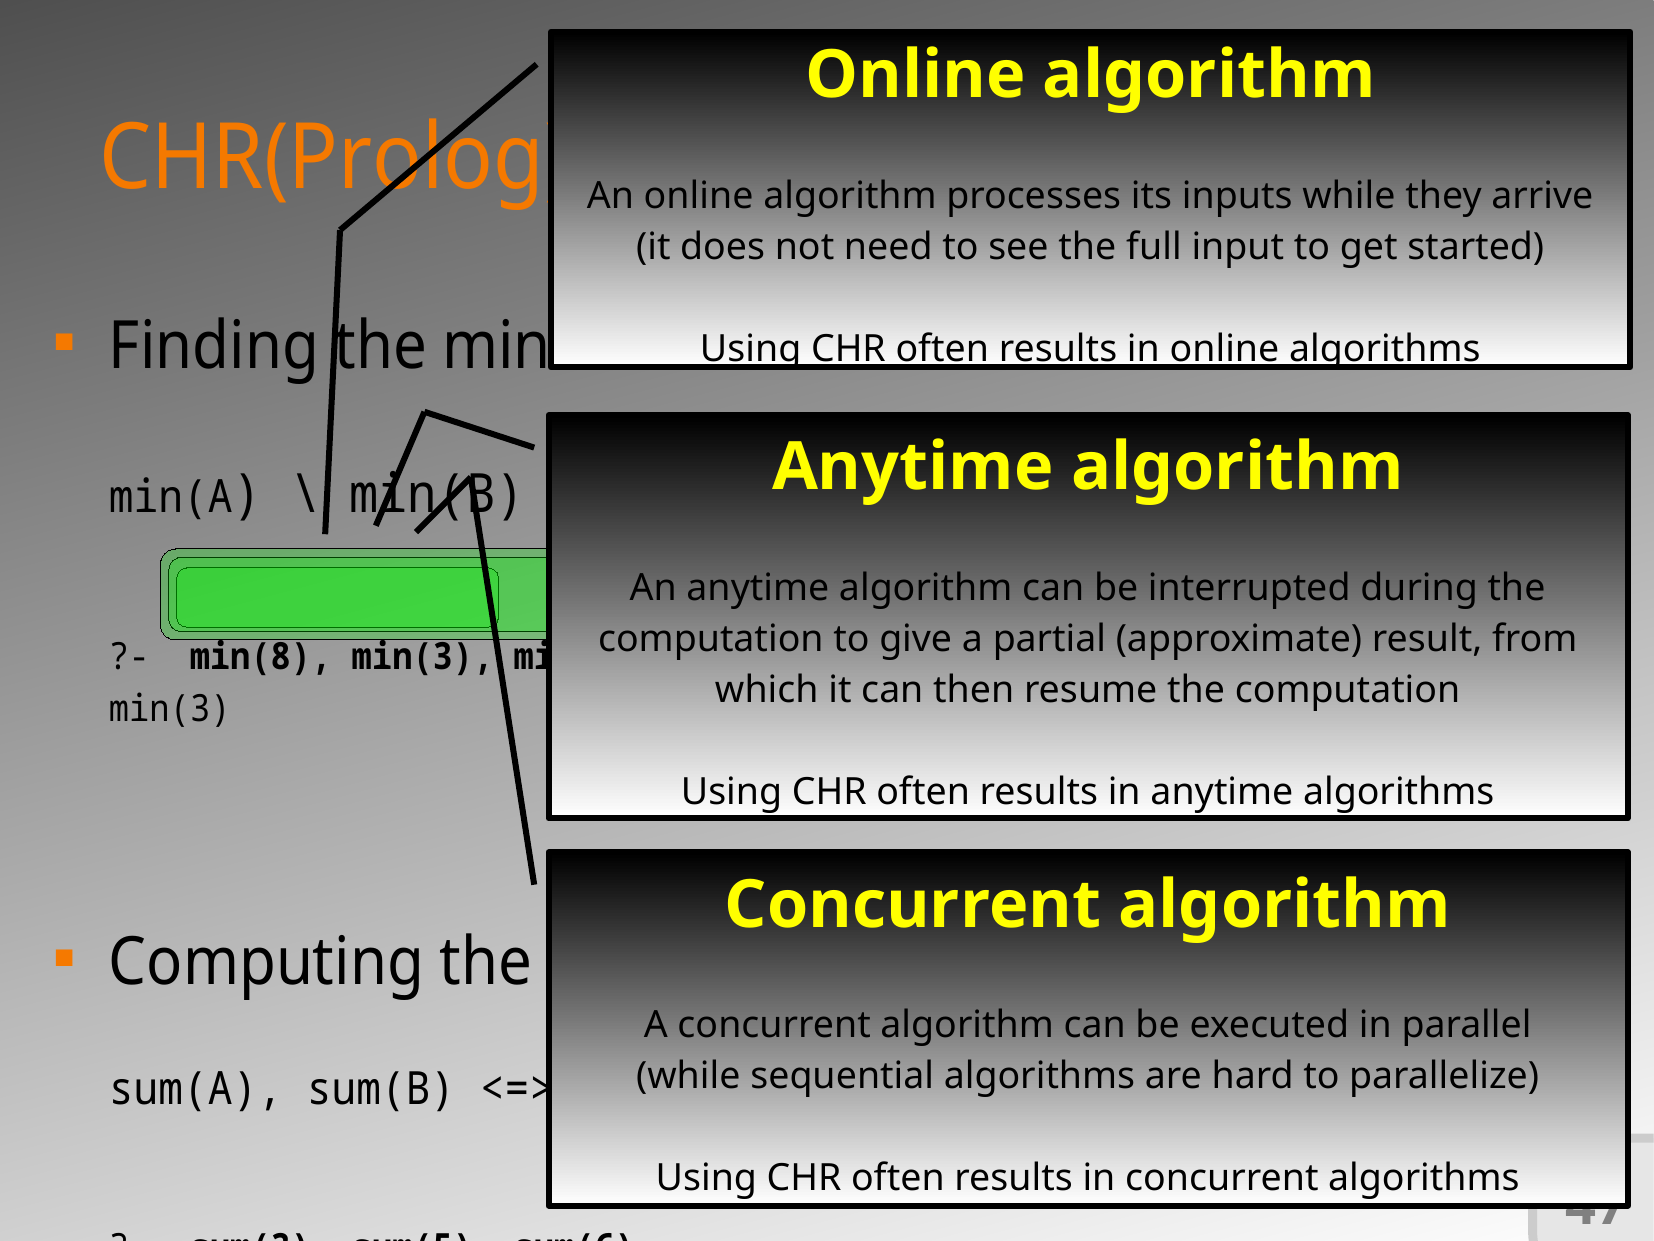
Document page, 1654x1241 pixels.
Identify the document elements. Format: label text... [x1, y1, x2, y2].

title CHR(Prolog) one-liners (1) [18, 49, 551, 257]
list Finding the minimum: min(A) \ min(B) <=> A =< B | true. ?- min(8), min(3), min(6), min(7). min(3) Computing the sum: sum(A), sum(B) <=> C is A+B, sum(C). ?- sum(3), sum(5), sum(6). sum(14) [38, 297, 1605, 1209]
text_box Concurrent algorithm A concurrent algorithm can be executed in parallel (while sequential algorithms are hard to parallelize) Using CHR often results in concurrent algorithms [549, 852, 1628, 1206]
text_box [160, 548, 496, 640]
text_box Anytime algorithm An anytime algorithm can be interrupted during the computation to give a partial (approximate) result, from which it can then resume the computation Using CHR often results in anytime algorithms [549, 415, 1628, 818]
text_box [483, 548, 549, 640]
text_box Online algorithm An online algorithm processes its inputs while they arrive (it does not need to see the full input to get started) Using CHR often results in online algorithms [551, 32, 1630, 367]
